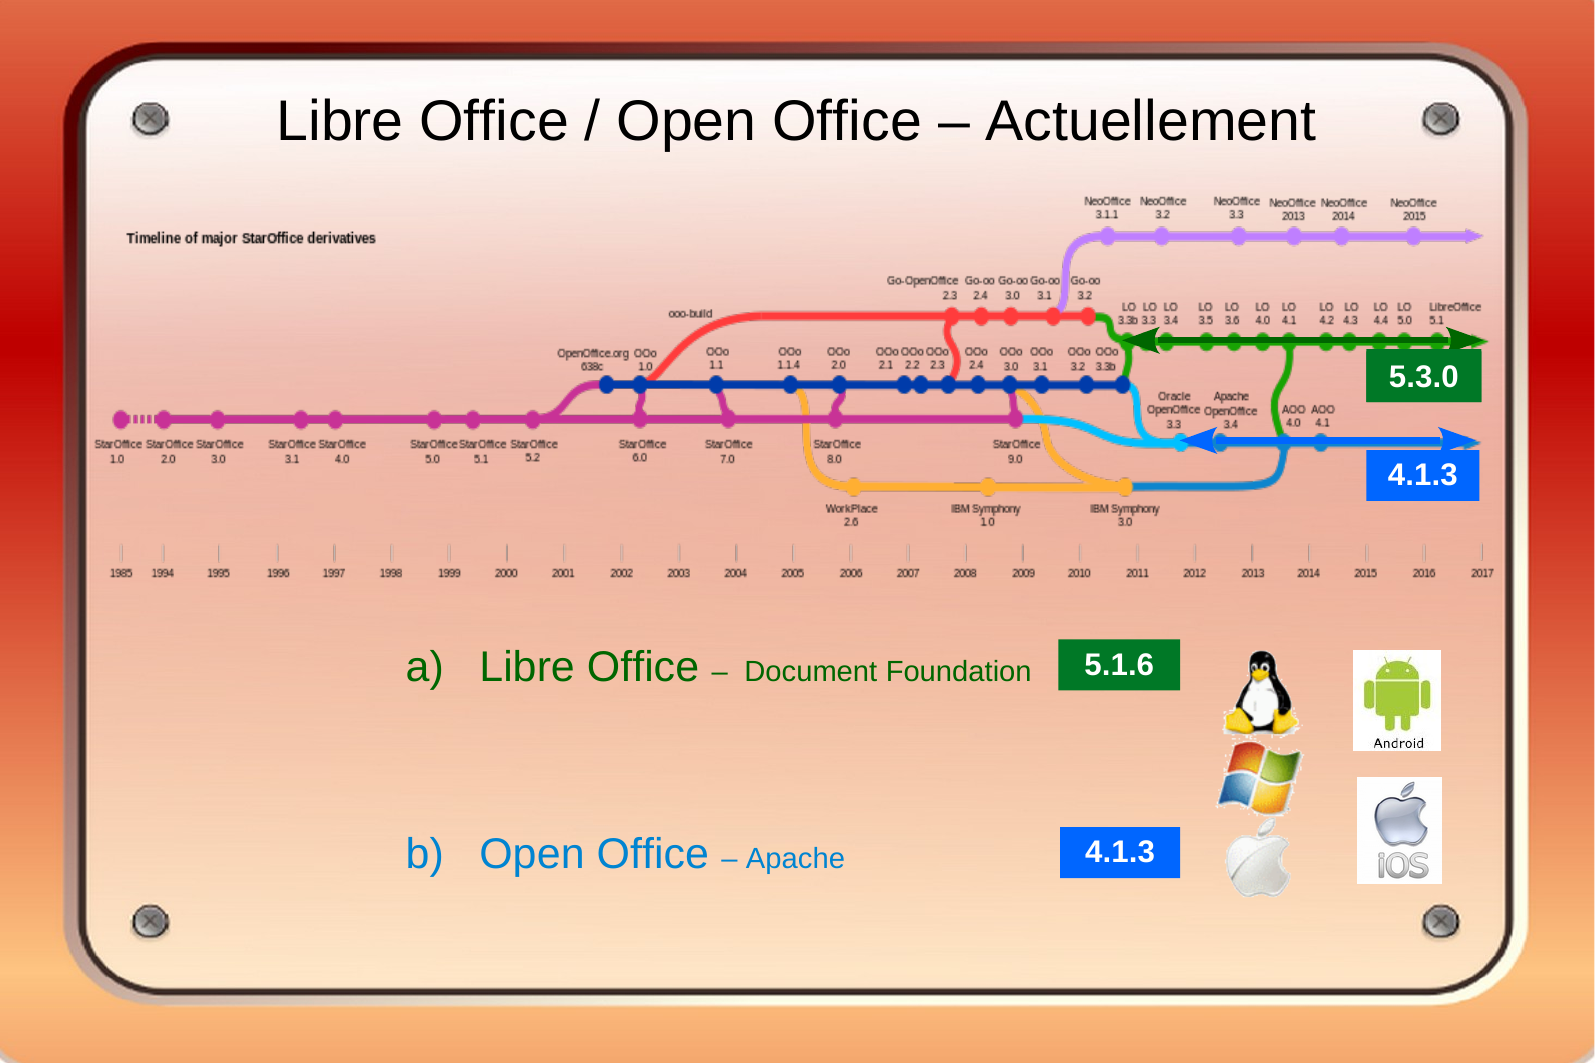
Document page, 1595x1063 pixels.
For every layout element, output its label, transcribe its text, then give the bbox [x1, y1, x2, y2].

text_box 5.1.6 [1058, 639, 1181, 691]
text_box a) Libre Office – Document Foundation [390, 634, 1059, 698]
text_box b) Open Office – Apache [390, 822, 1008, 891]
text_box Libre Office / Open Office – Actuellement [247, 80, 1348, 162]
picture [0, 0, 1595, 1063]
text_box 4.1.3 [1366, 450, 1480, 501]
text_box 4.1.3 [1060, 827, 1176, 879]
text_box 5.3.0 [1366, 351, 1482, 403]
